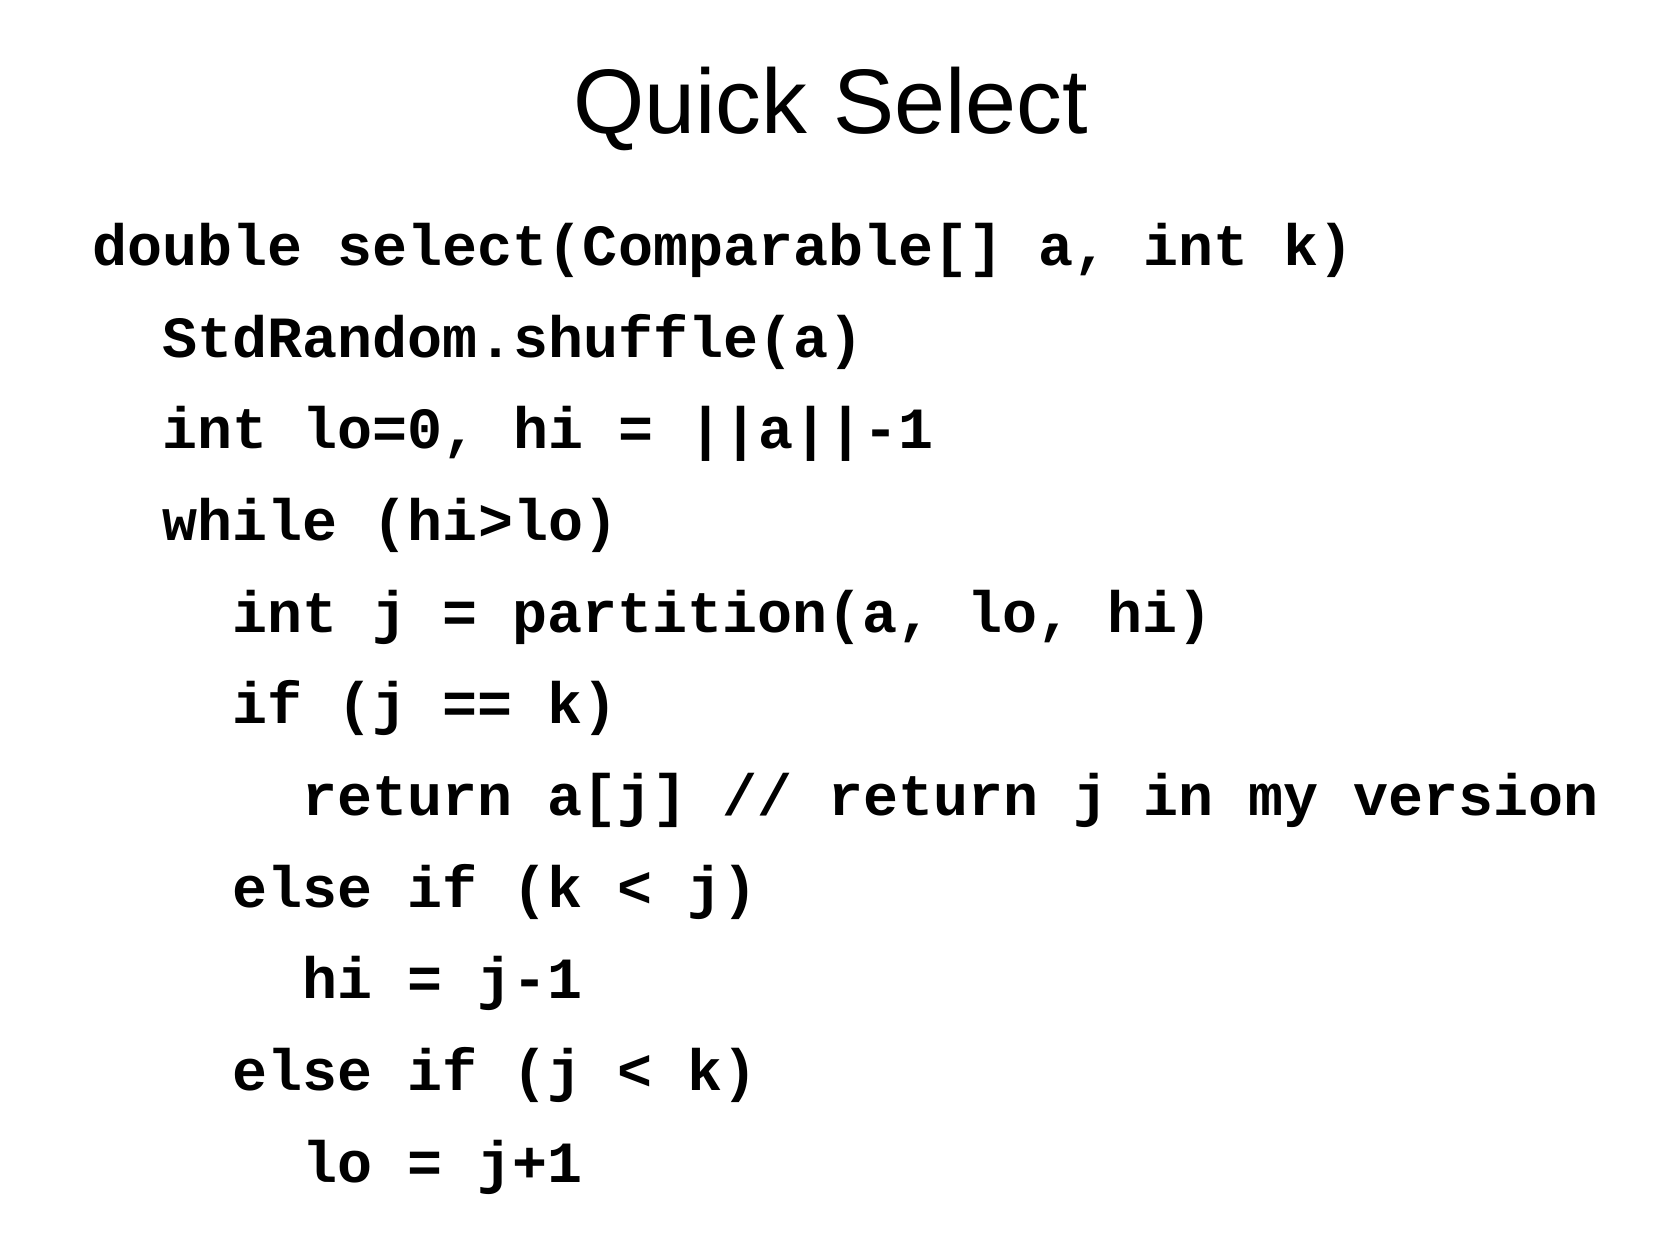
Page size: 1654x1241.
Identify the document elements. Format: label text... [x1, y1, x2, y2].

title Quick Select [86, 0, 1575, 204]
list double select(Comparable[] a, int k) StdRandom.shuffle(a) int lo=0, hi = ||a||-1 while (hi>lo) int j = partition(a, lo, hi) if (j == k) return a[j] // return j in my version else if (k < j) hi = j-1 else if (j < k) lo = j+1 [92, 209, 1654, 1236]
